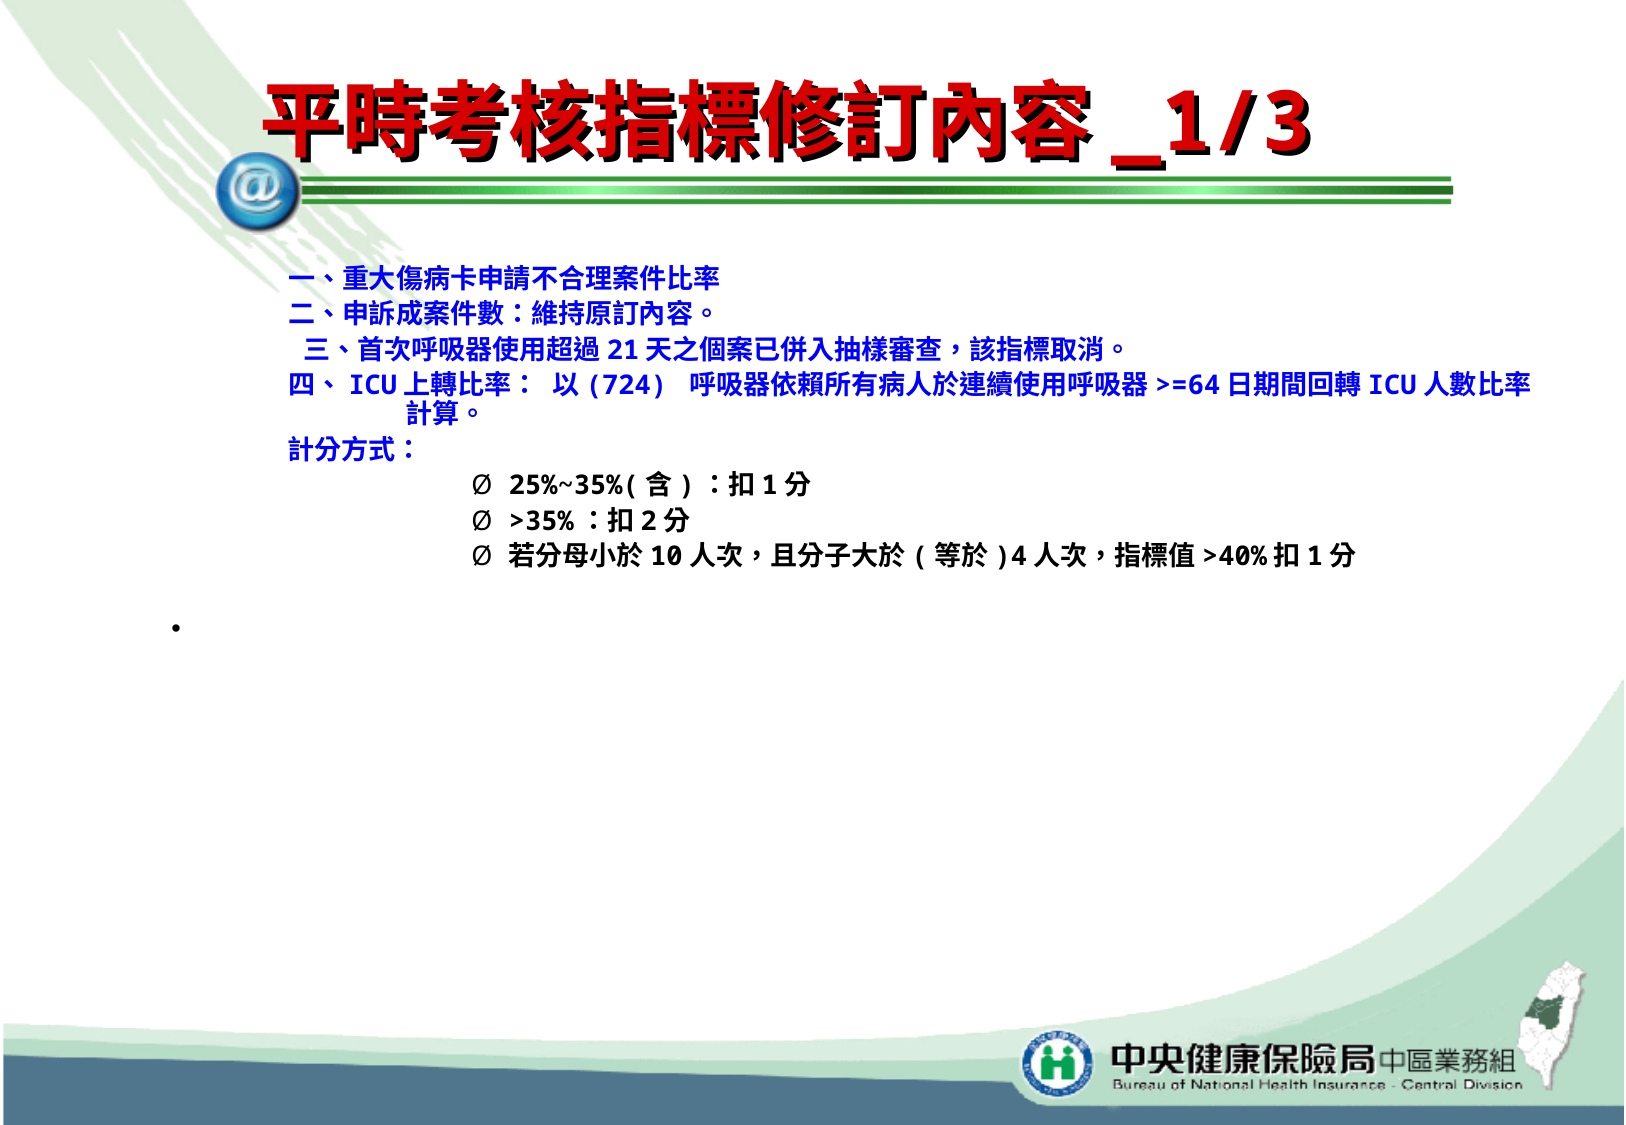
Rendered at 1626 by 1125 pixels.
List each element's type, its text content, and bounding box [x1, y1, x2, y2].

list 一、重大傷病卡申請不合理案件比率 二、申訴成案件數：維持原訂內容。 三、首次呼吸器使用超過21天之個案已併入抽樣審查，該指標取消。 四、ICU上轉比率： 以(724) 呼吸器依賴所有病人於連續使用呼吸器>=64日期間回轉ICU人數比率計算。 計分方式： 25%~35%(含)：扣1分 >35%：扣2分 若分母小於10人次，且分子大於(等於)4人次，指標值>40%扣1分 [156, 257, 1566, 997]
title 平時考核指標修訂內容_1/3 [85, 23, 1485, 211]
